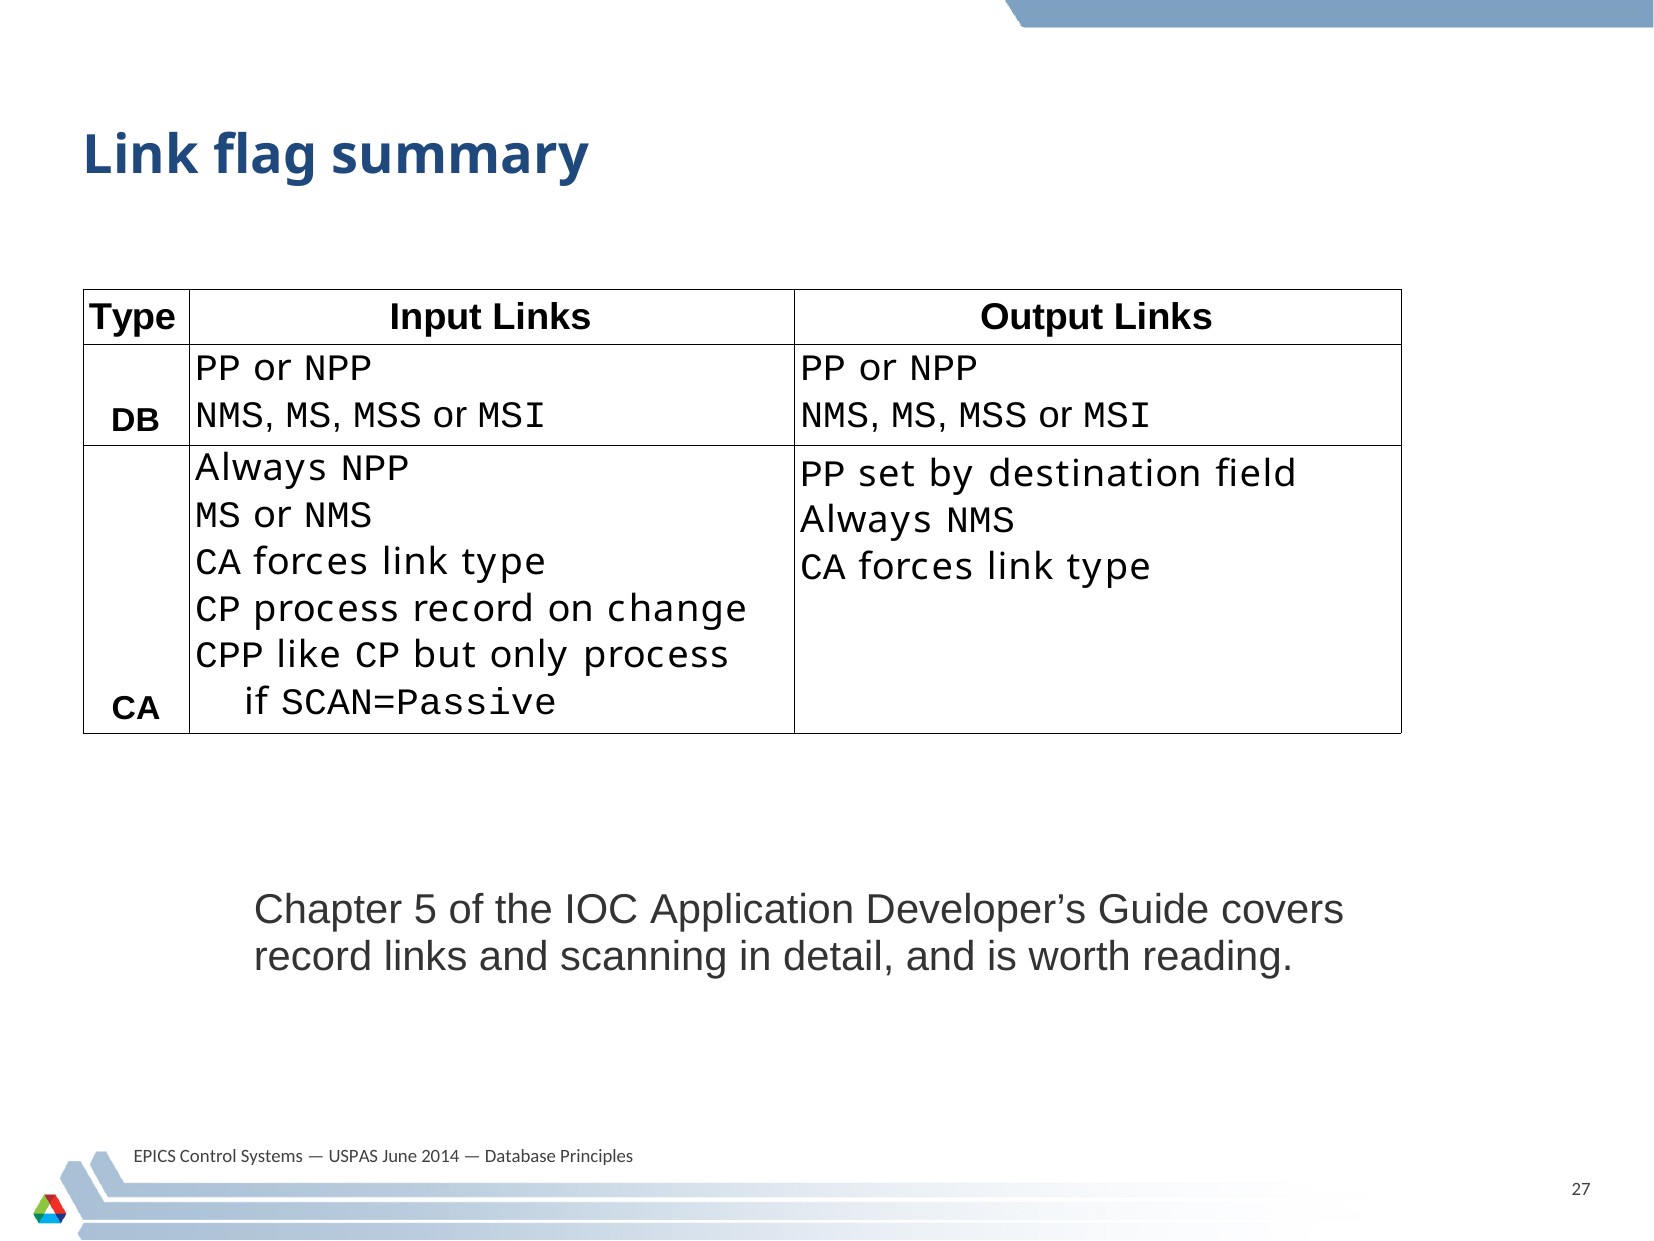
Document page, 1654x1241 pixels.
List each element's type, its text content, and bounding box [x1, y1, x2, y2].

title Link flag summary [82, 121, 1571, 185]
picture [0, 0, 1654, 29]
chart [82, 289, 1403, 1110]
text_box Chapter 5 of the IOC Application Developer’s Guide covers record links and scanning in detail, and is worth reading. [239, 878, 1372, 987]
picture [0, 1143, 1654, 1240]
